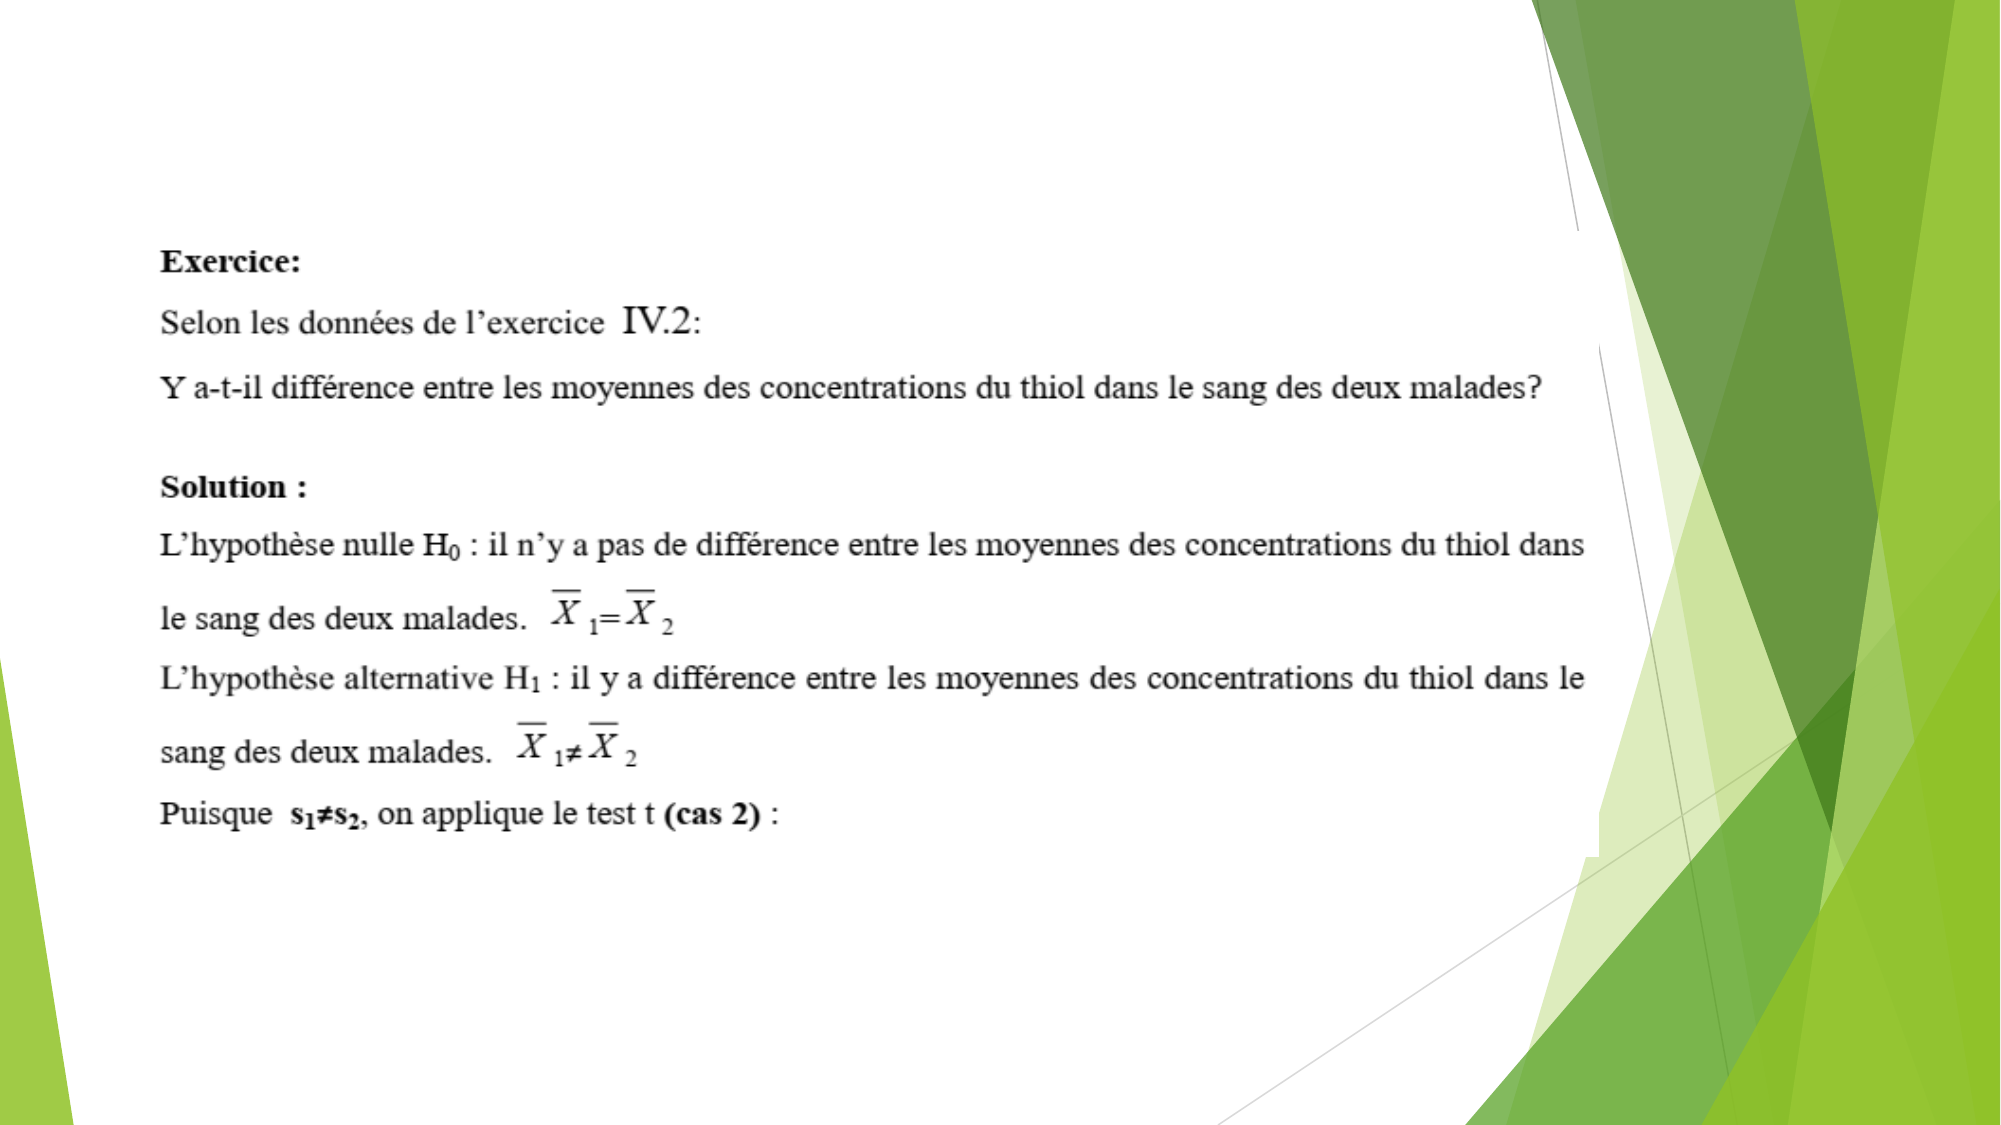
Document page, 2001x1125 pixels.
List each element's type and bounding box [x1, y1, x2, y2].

picture [136, 231, 1599, 857]
